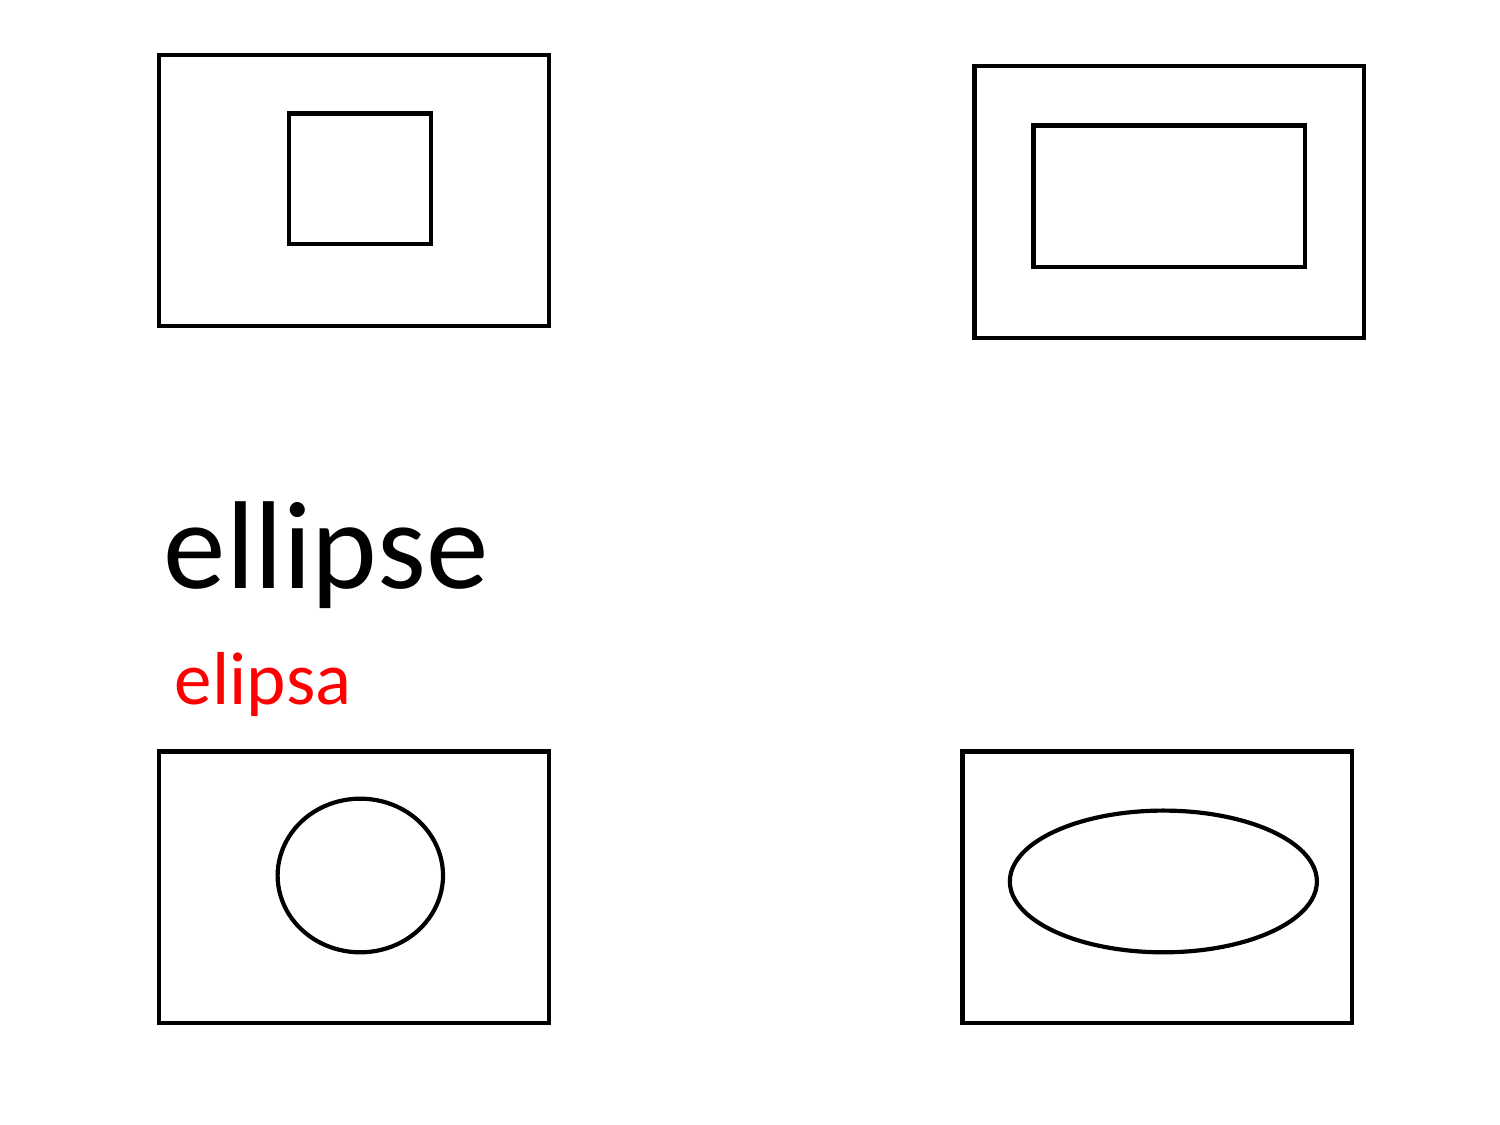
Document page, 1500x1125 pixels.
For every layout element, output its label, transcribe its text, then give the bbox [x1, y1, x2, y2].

text_box [159, 54, 550, 327]
text_box CV [159, 751, 549, 1024]
text_box elipsa [160, 621, 367, 728]
text_box ellipse [149, 456, 542, 622]
text_box CV [962, 751, 1353, 1024]
text_box [1033, 125, 1305, 268]
text_box CV [974, 66, 1364, 339]
text_box [277, 798, 444, 953]
text_box [1009, 810, 1317, 953]
